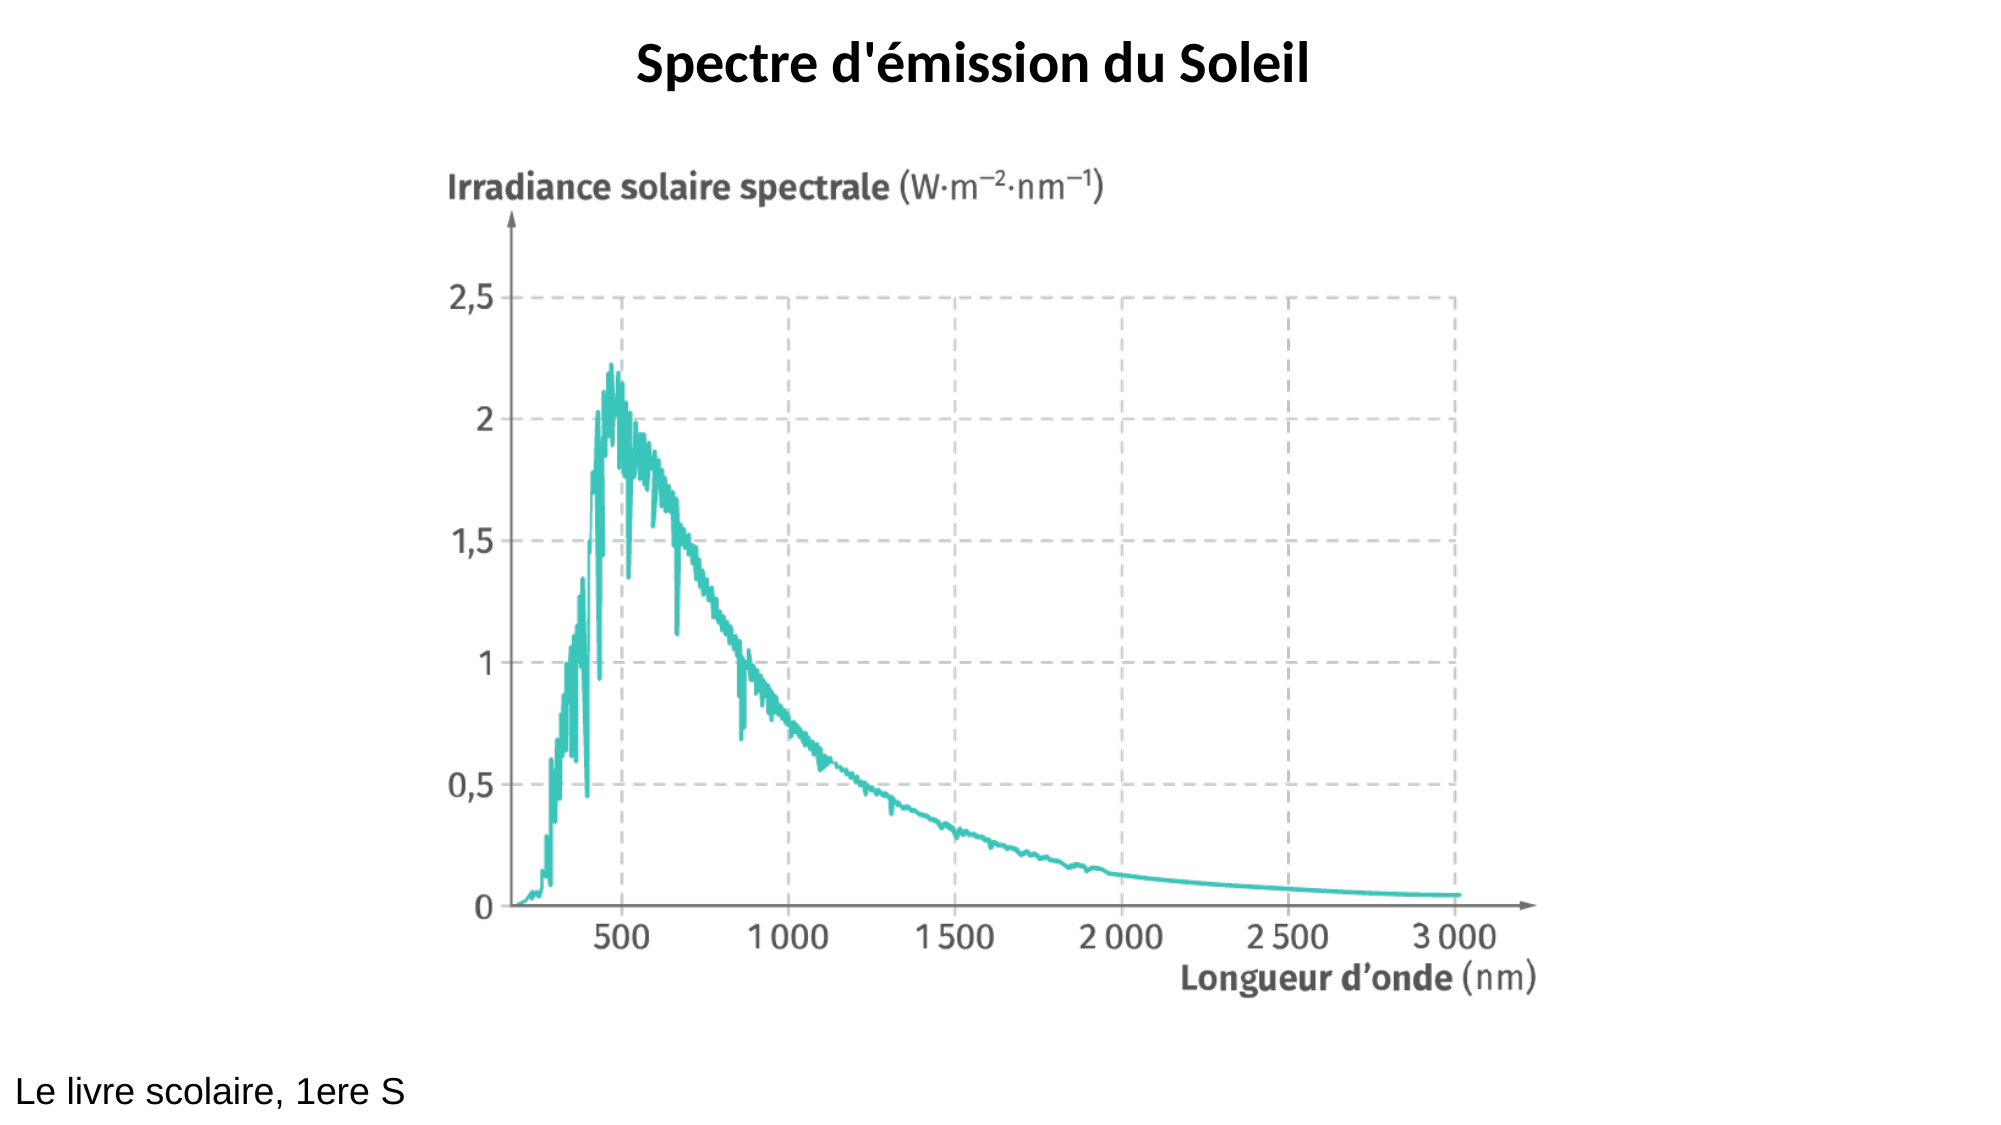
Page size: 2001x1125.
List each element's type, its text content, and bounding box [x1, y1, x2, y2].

picture [435, 160, 1548, 1004]
text_box Spectre d'émission du Soleil [621, 16, 1326, 102]
text_box Le livre scolaire, 1ere S [0, 1062, 461, 1125]
